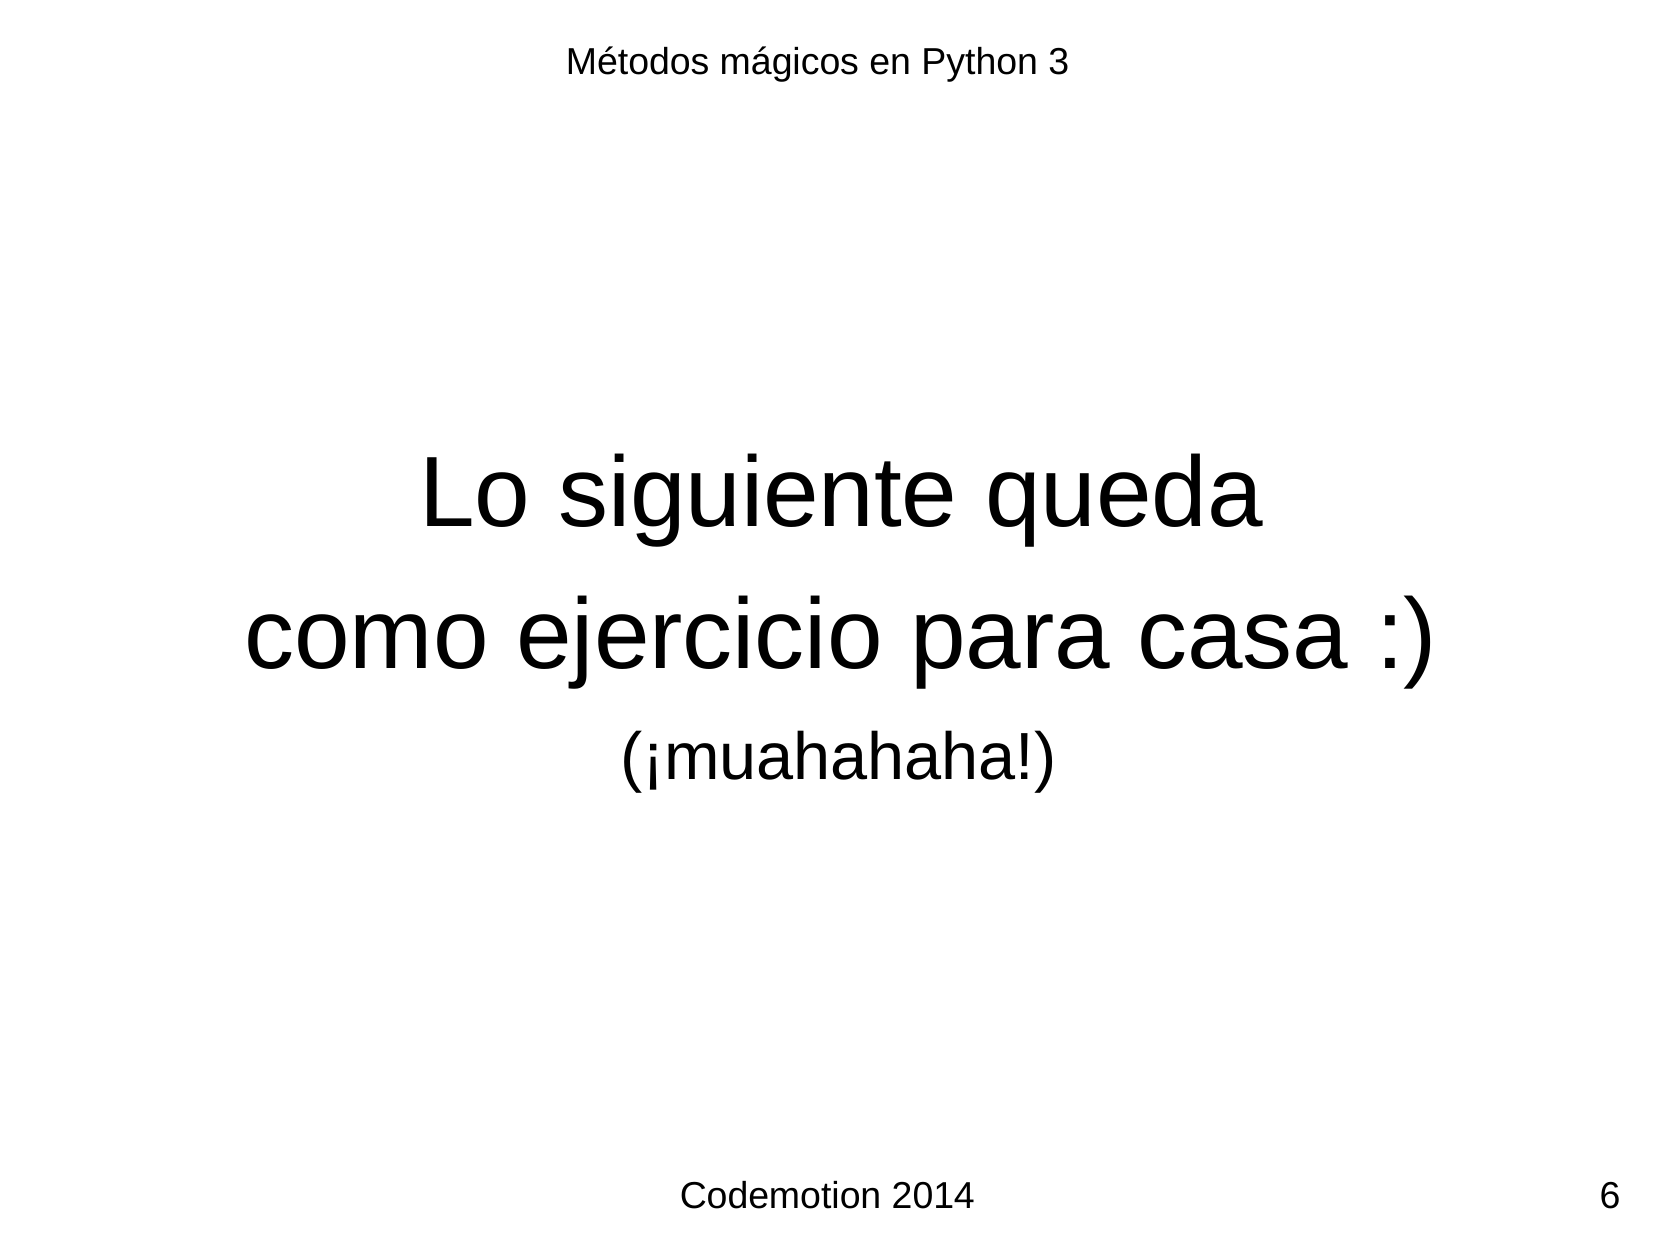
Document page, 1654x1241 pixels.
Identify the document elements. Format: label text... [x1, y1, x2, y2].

text_box Codemotion 2014 [30, 1166, 1455, 1224]
text_box Métodos mágicos en Python 3 [15, 33, 1621, 91]
text_box 6 [1455, 1166, 1636, 1224]
subtitle Lo siguiente queda como ejercicio para casa :) (¡muahahaha!) [26, 91, 1621, 1201]
